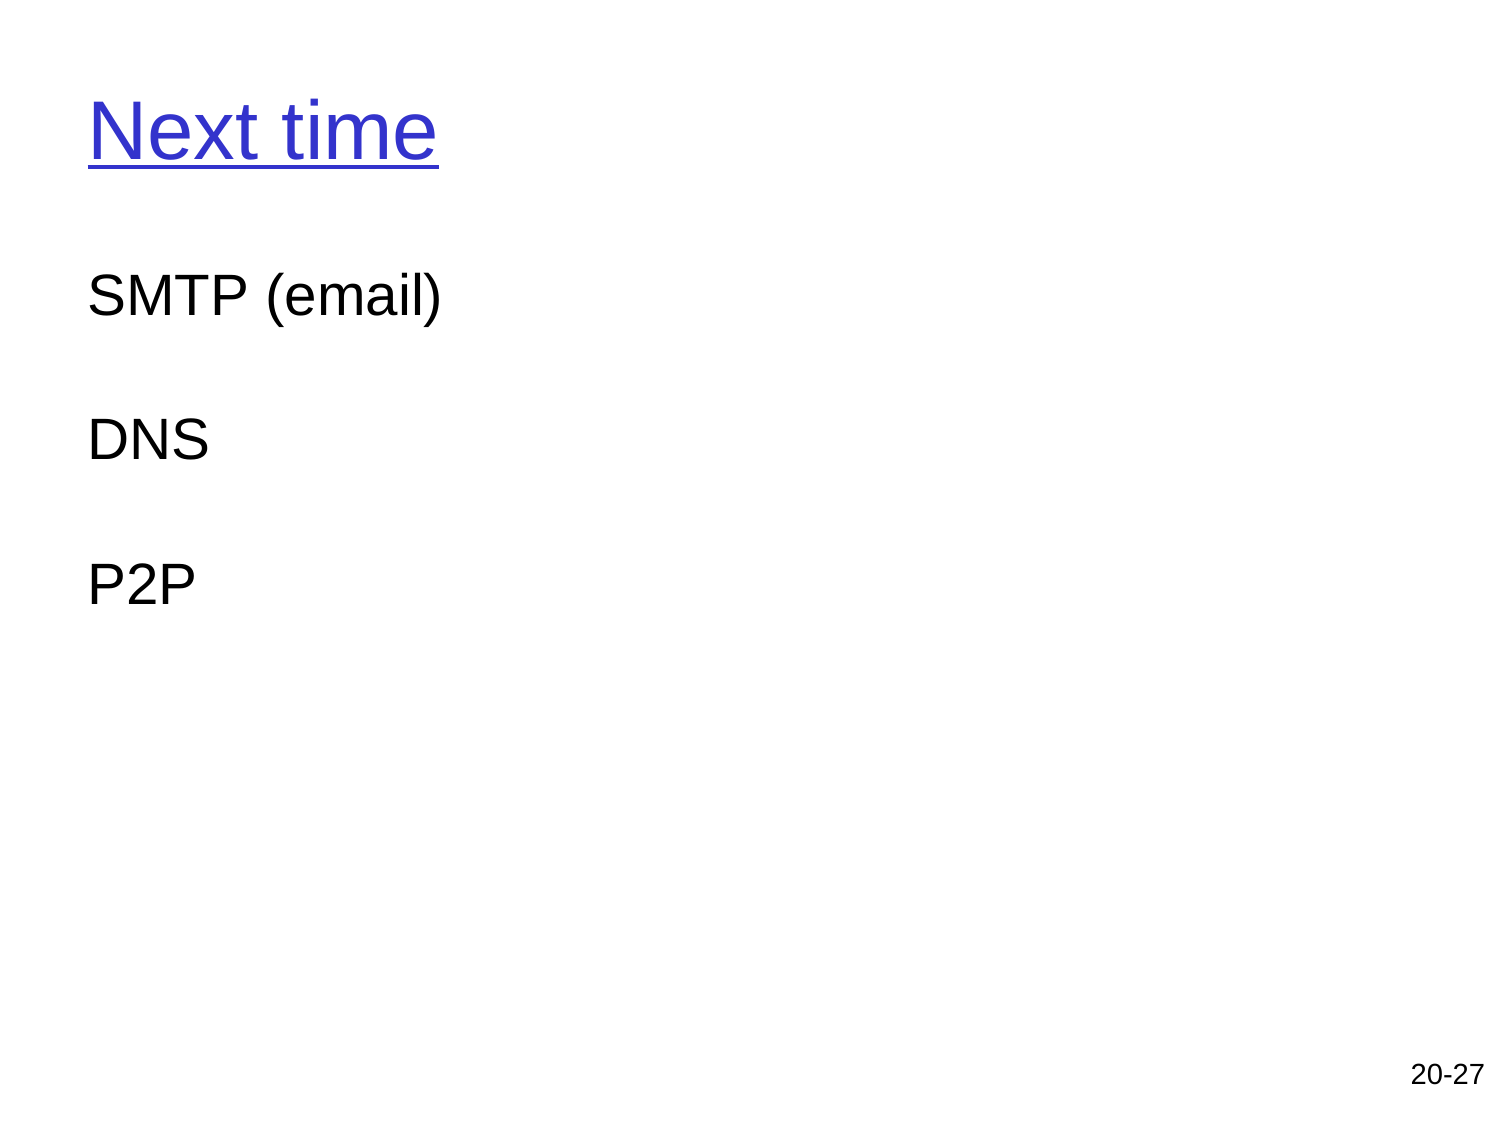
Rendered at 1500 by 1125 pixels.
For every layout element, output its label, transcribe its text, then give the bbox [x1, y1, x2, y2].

list SMTP (email) DNS P2P [87, 262, 1363, 1026]
title Next time [87, 23, 1363, 239]
